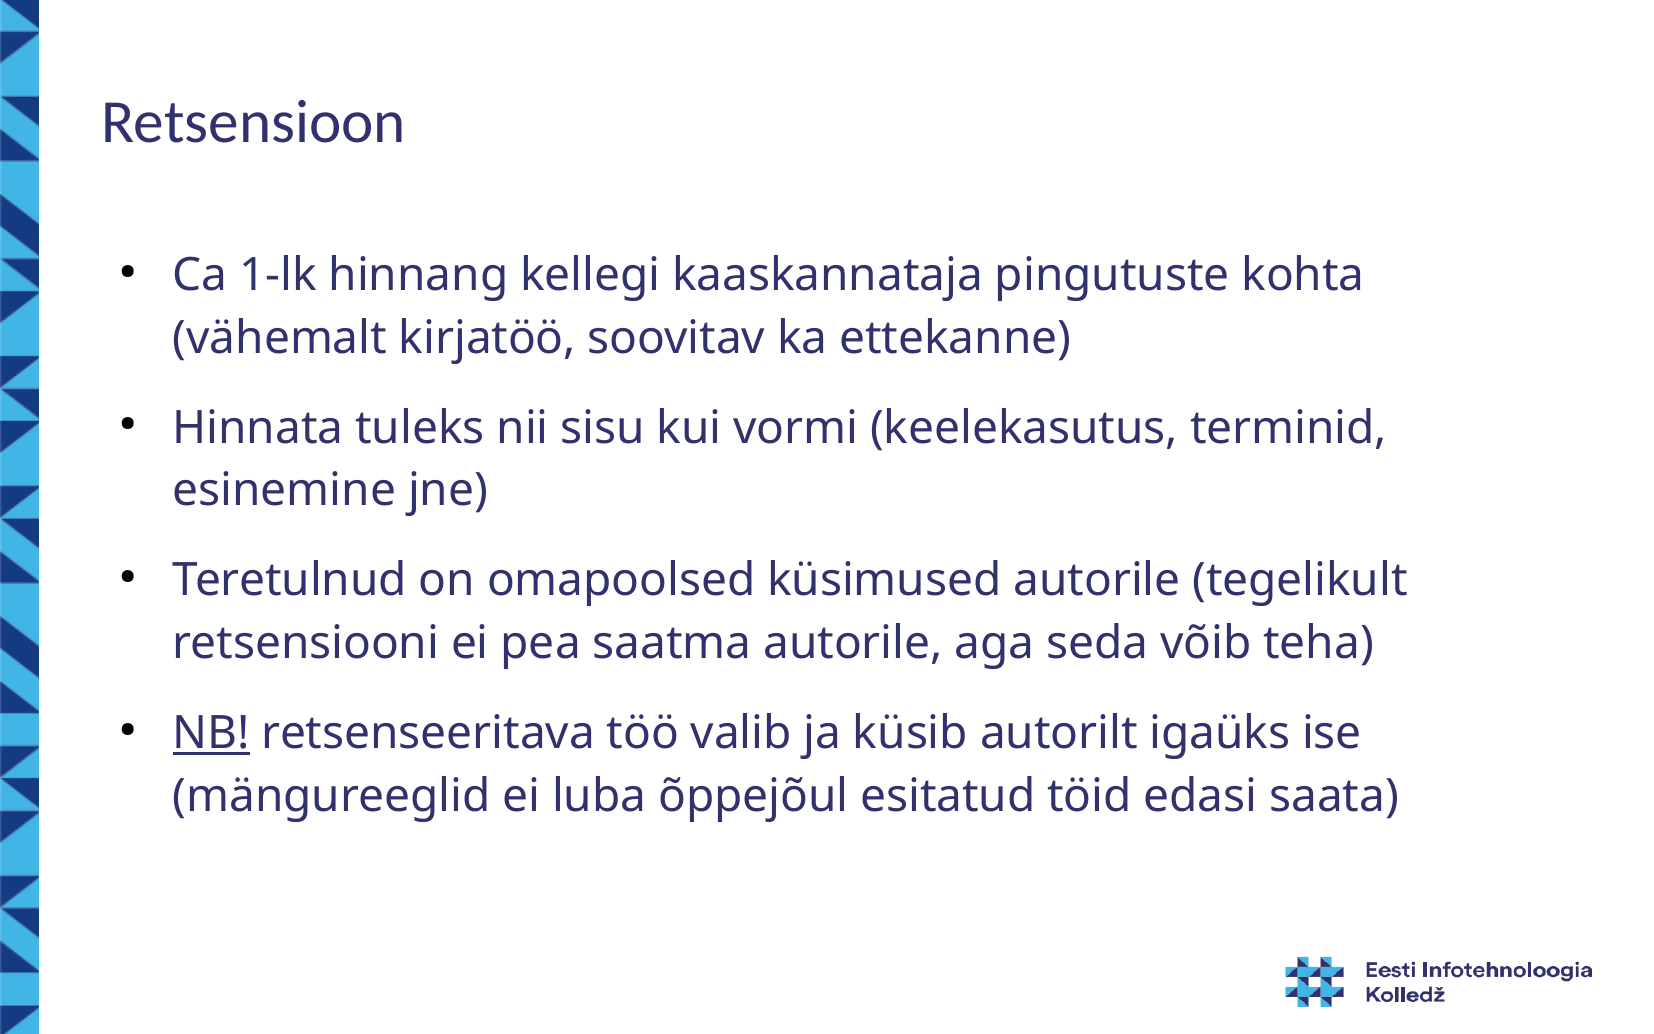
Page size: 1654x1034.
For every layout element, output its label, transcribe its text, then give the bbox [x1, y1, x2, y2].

title Retsensioon [101, 41, 1224, 214]
list Ca 1-lk hinnang kellegi kaaskannataja pingutuste kohta (vähemalt kirjatöö, soovitav ka ettekanne) Hinnata tuleks nii sisu kui vormi (keelekasutus, terminid, esinemine jne) Teretulnud on omapoolsed küsimused autorile (tegelikult retsensiooni ei pea saatma autorile, aga seda võib teha) NB! retsenseeritava töö valib ja küsib autorilt igaüks ise (mängureeglid ei luba õppejõul esitatud töid edasi saata) [101, 241, 1591, 924]
